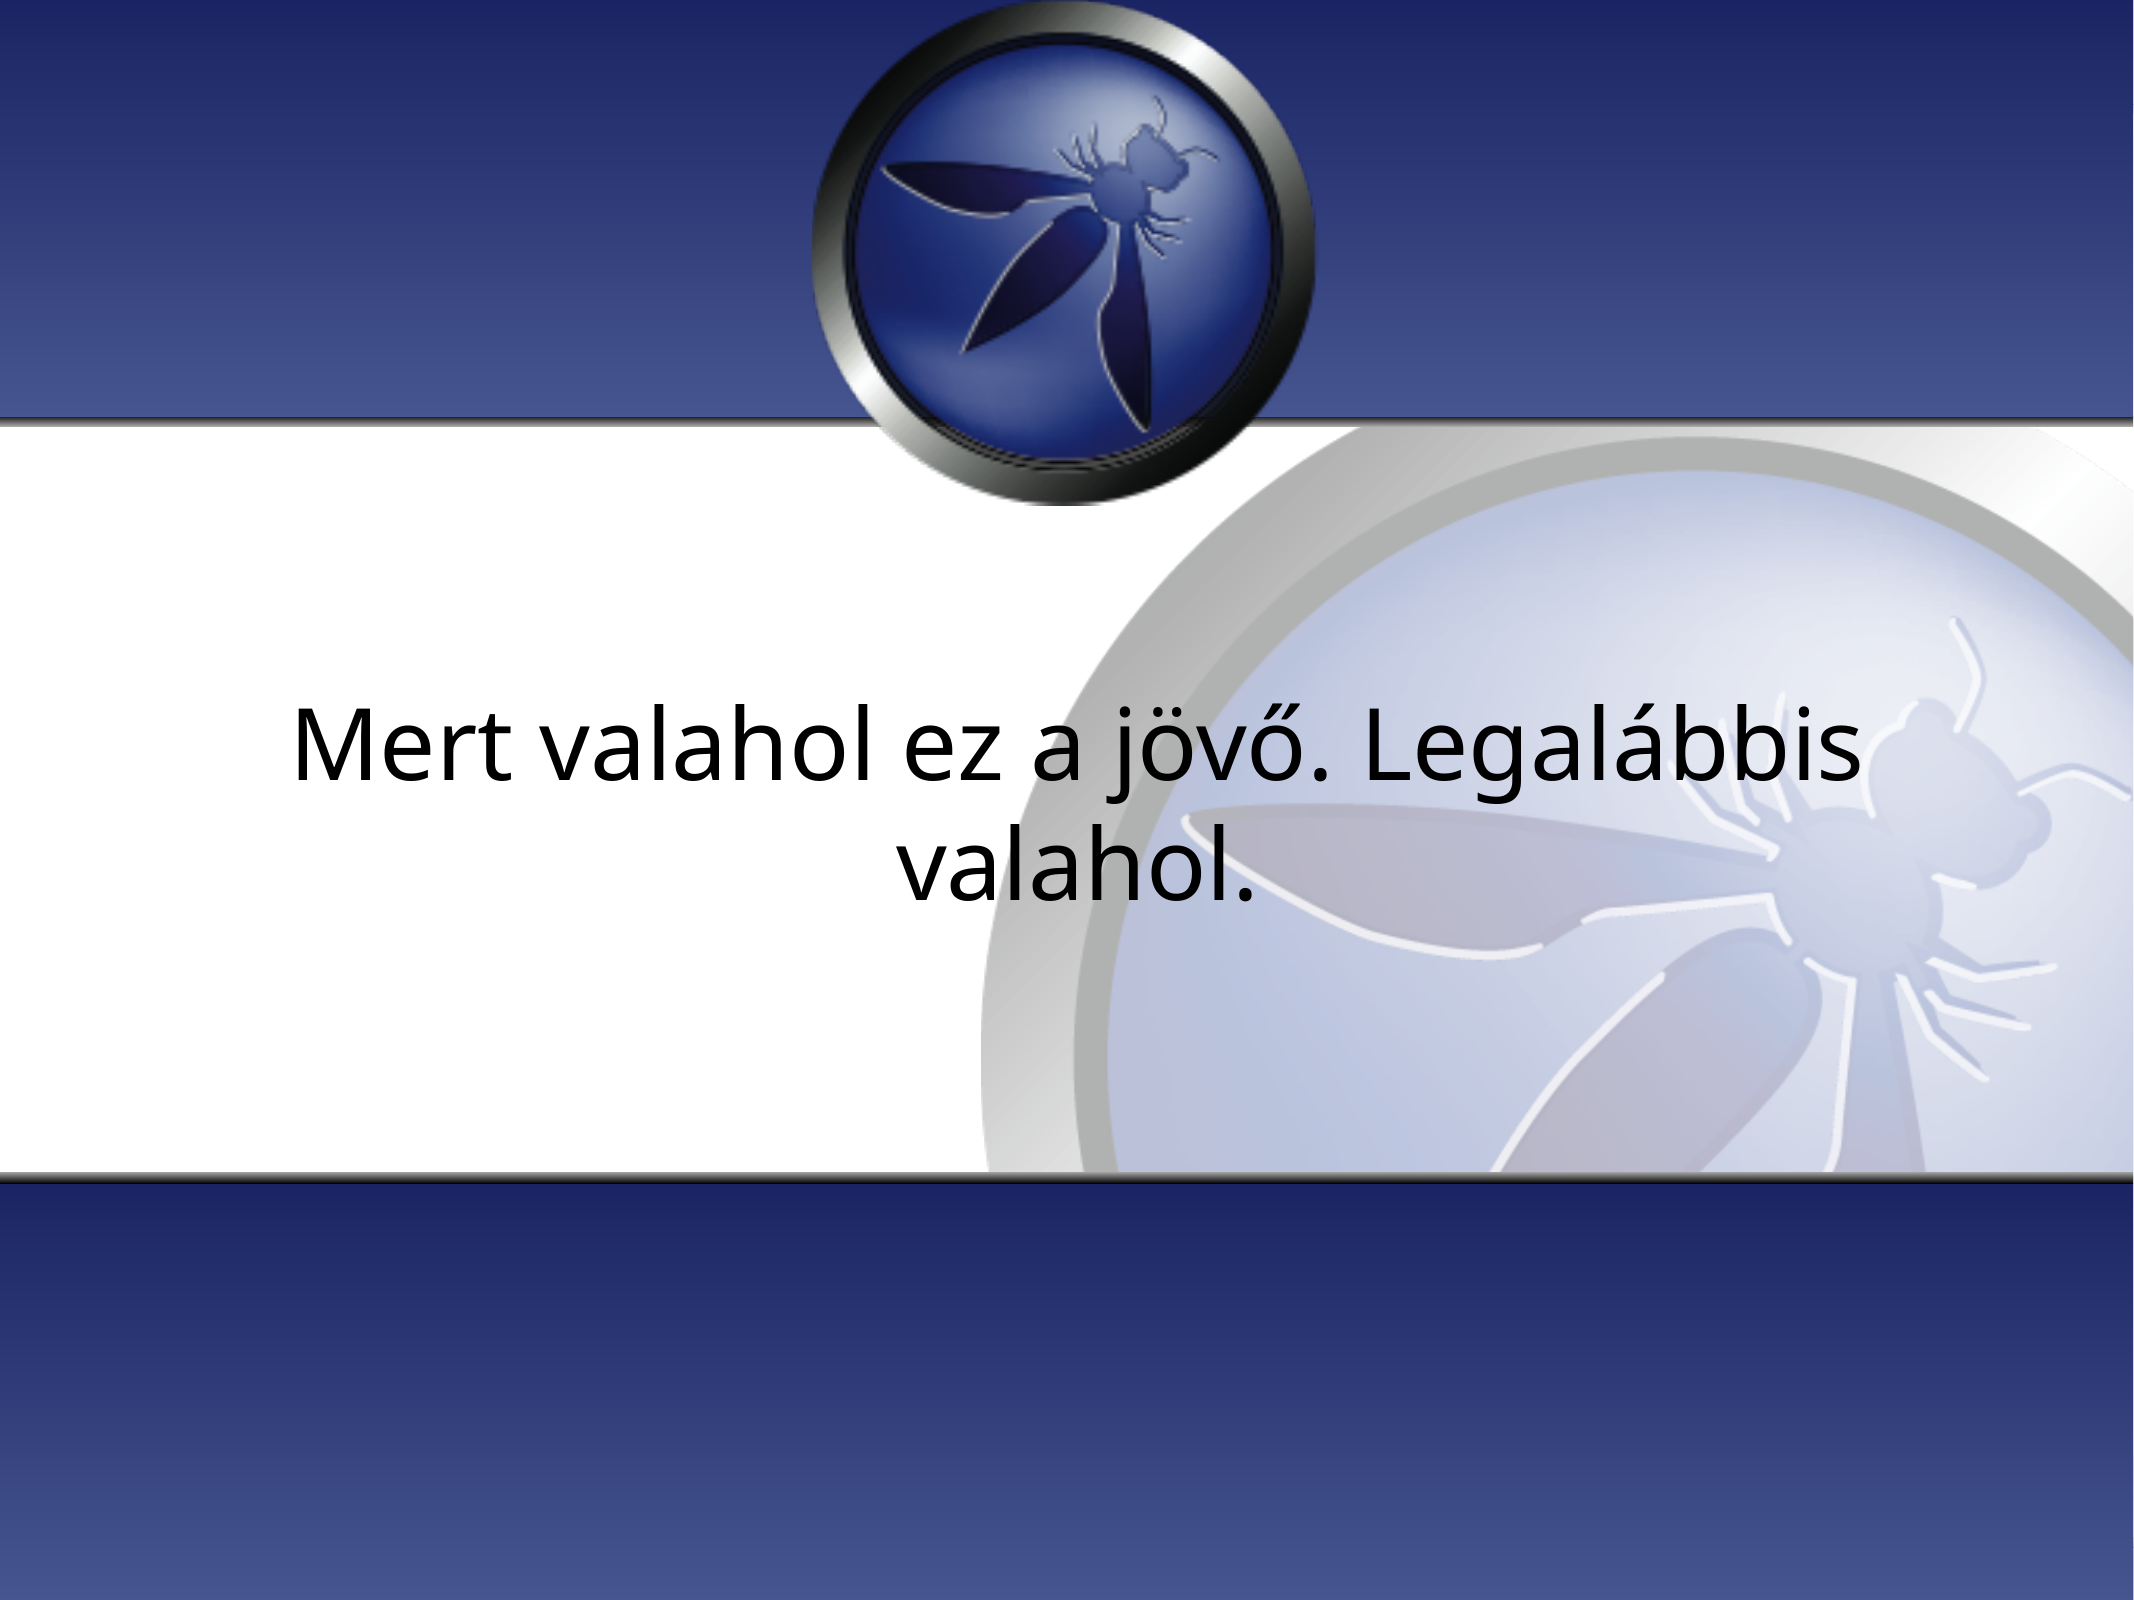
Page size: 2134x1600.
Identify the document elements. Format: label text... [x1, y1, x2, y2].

title Mert valahol ez a jövő. Legalábbis valahol. [118, 587, 2038, 1013]
picture [812, 0, 2134, 1600]
